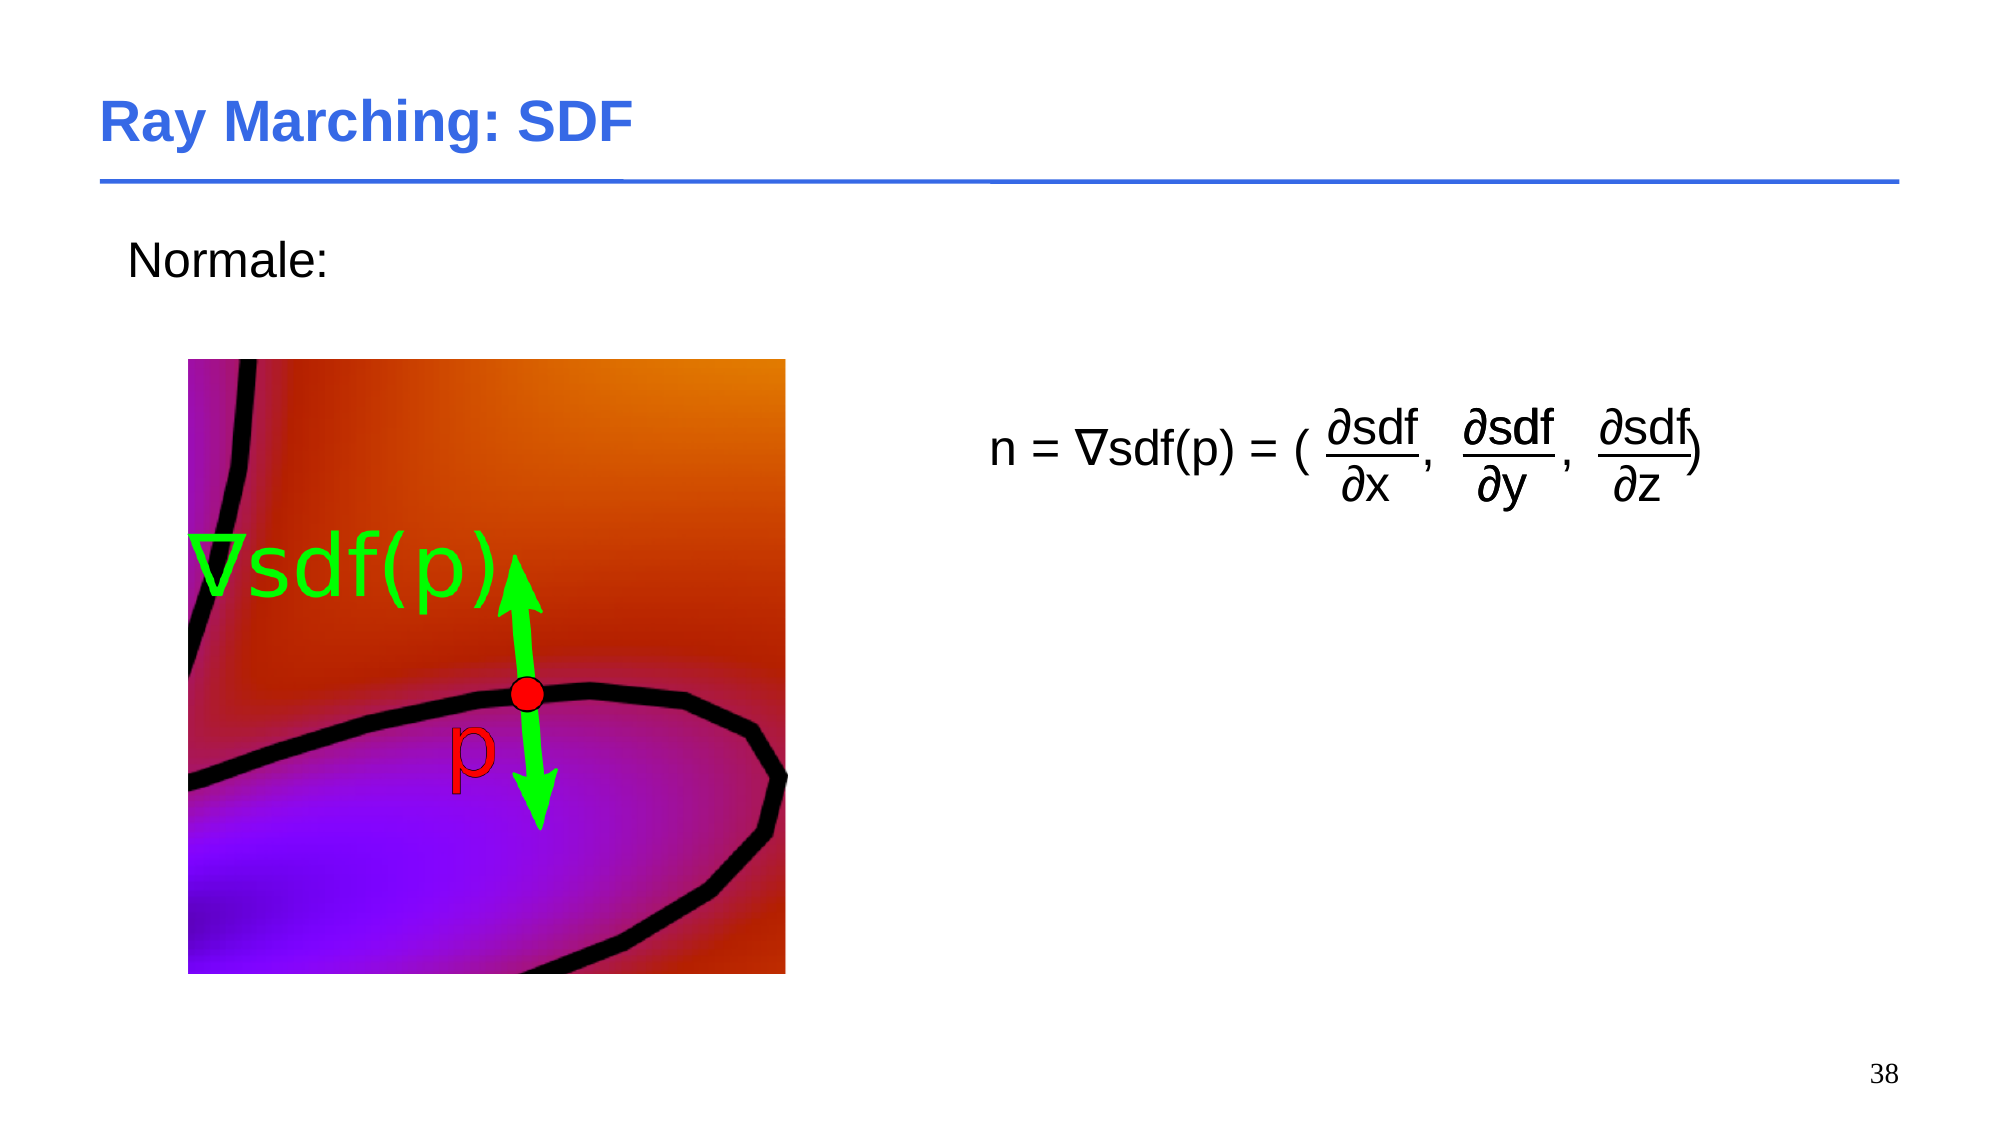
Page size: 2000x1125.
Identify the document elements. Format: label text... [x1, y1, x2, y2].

text_box ∂sdf [1448, 391, 1599, 519]
title Ray Marching: SDF [99, 27, 1900, 215]
text_box ∂sdf [1599, 391, 1735, 448]
text_box ∂z [1613, 448, 1749, 520]
text_box n = ∇sdf(p) = ( , , ) [975, 412, 1951, 539]
picture [187, 359, 788, 974]
text_box Normale: [112, 224, 826, 601]
text_box ∂y [1462, 448, 1613, 520]
text_box ∂x [1326, 448, 1462, 520]
text_box ∂sdf [1312, 391, 1448, 519]
